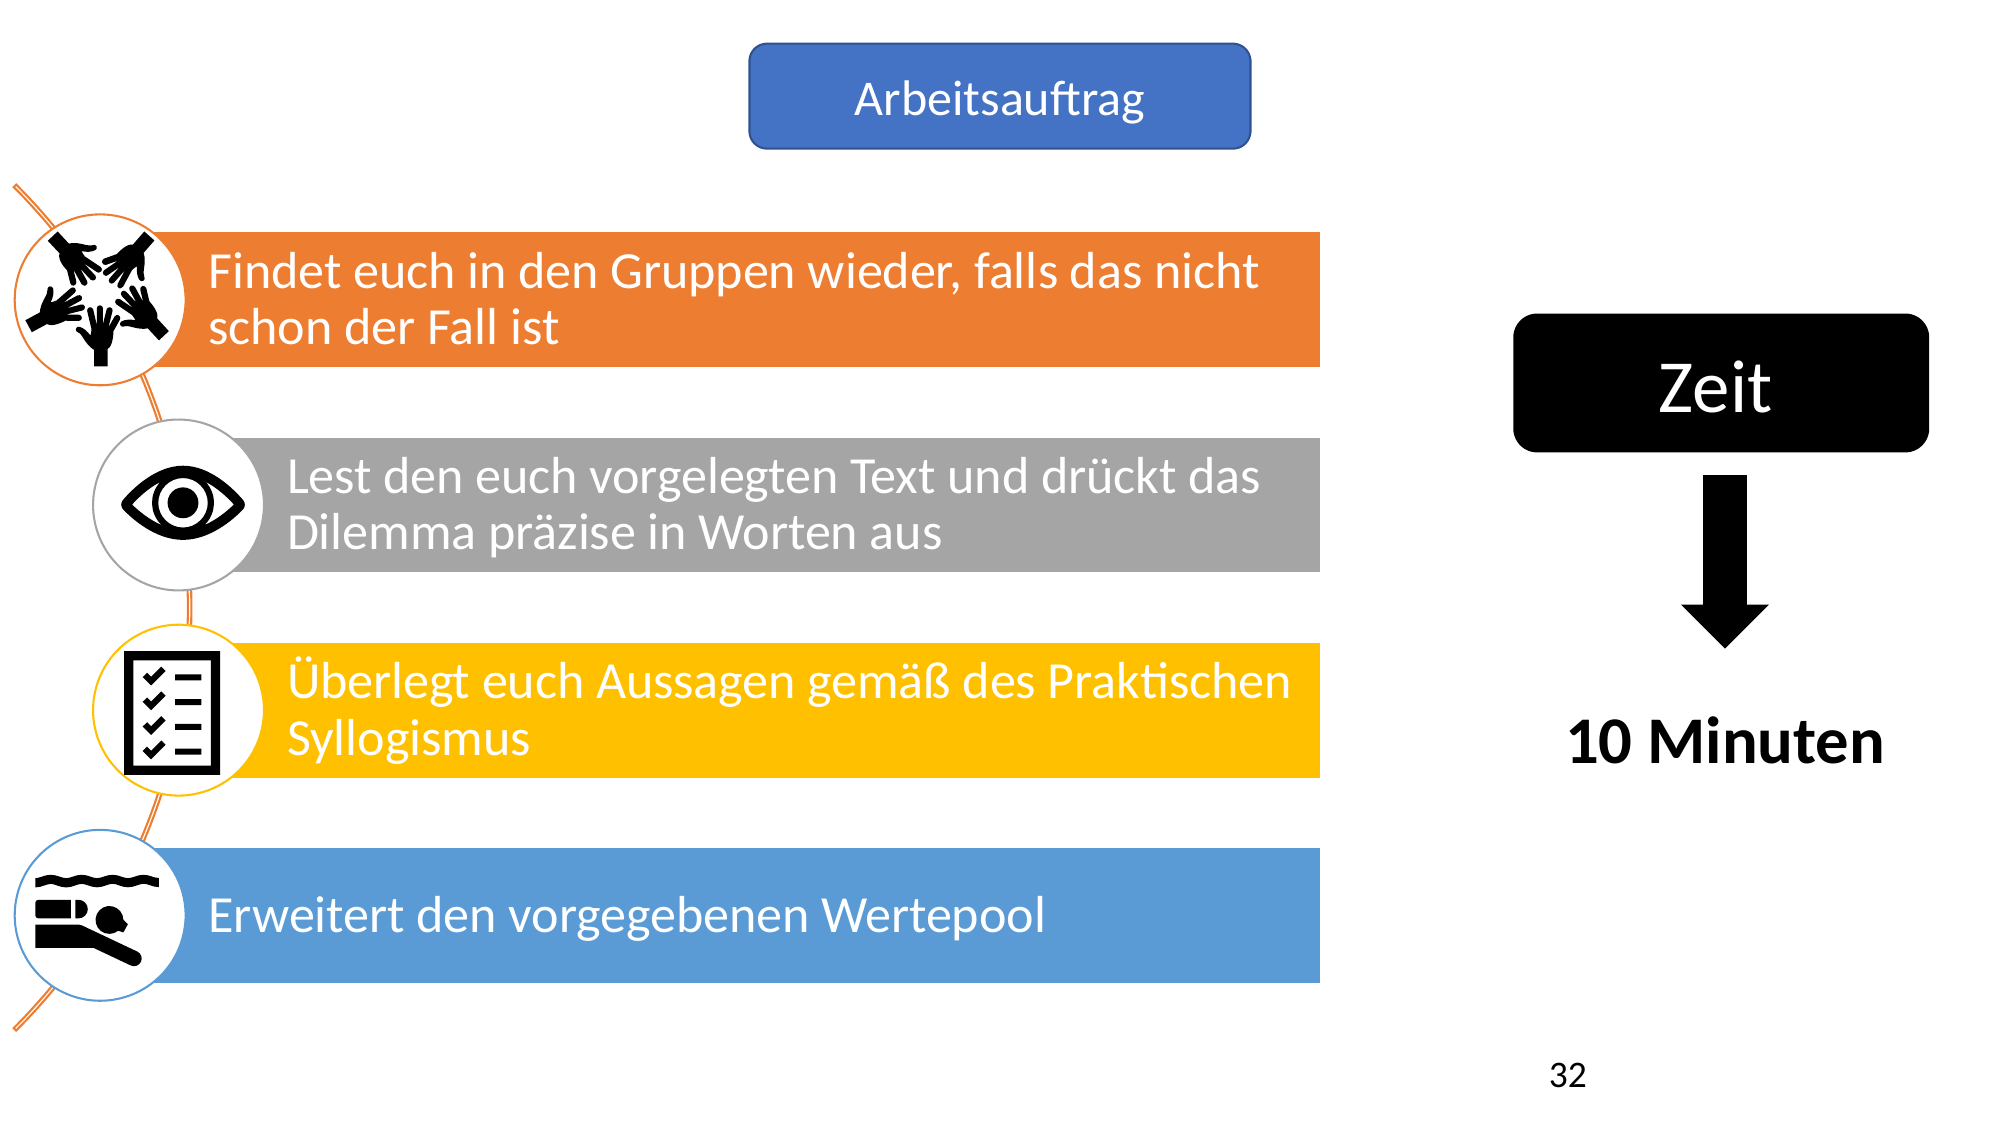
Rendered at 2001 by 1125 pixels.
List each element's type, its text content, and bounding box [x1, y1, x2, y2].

text_box [173, 870, 186, 960]
text_box Überlegt euch Aussagen gemäß des Praktischen Syllogismus [248, 641, 1321, 779]
text_box [248, 660, 264, 760]
text_box [62, 214, 138, 223]
text_box [134, 578, 223, 591]
picture [22, 223, 173, 374]
text_box [259, 476, 264, 534]
text_box [134, 624, 223, 637]
text_box [1514, 314, 1929, 452]
text_box [14, 880, 22, 950]
text_box 10 Minuten [1550, 689, 2000, 786]
text_box [749, 43, 1251, 149]
text_box [93, 684, 97, 736]
text_box Erweitert den vorgegebenen Wertepool [173, 846, 1321, 984]
picture [22, 841, 173, 992]
text_box Lest den euch vorgelegten Text und drückt das Dilemma präzise in Worten aus [259, 436, 1321, 574]
text_box Arbeitsauftrag [762, 58, 1238, 134]
text_box [14, 265, 22, 335]
text_box [62, 992, 138, 1001]
text_box Findet euch in den Gruppen wieder, falls das nicht schon der Fall ist [173, 231, 1321, 369]
picture [108, 427, 259, 578]
text_box [1533, 1042, 1984, 1103]
text_box [143, 788, 214, 796]
text_box Zeit [1518, 329, 1924, 436]
text_box [57, 829, 143, 841]
picture [97, 637, 248, 788]
text_box [57, 374, 143, 386]
text_box [143, 419, 214, 427]
text_box [93, 456, 108, 554]
text_box [173, 255, 186, 345]
text_box [1683, 476, 1767, 648]
